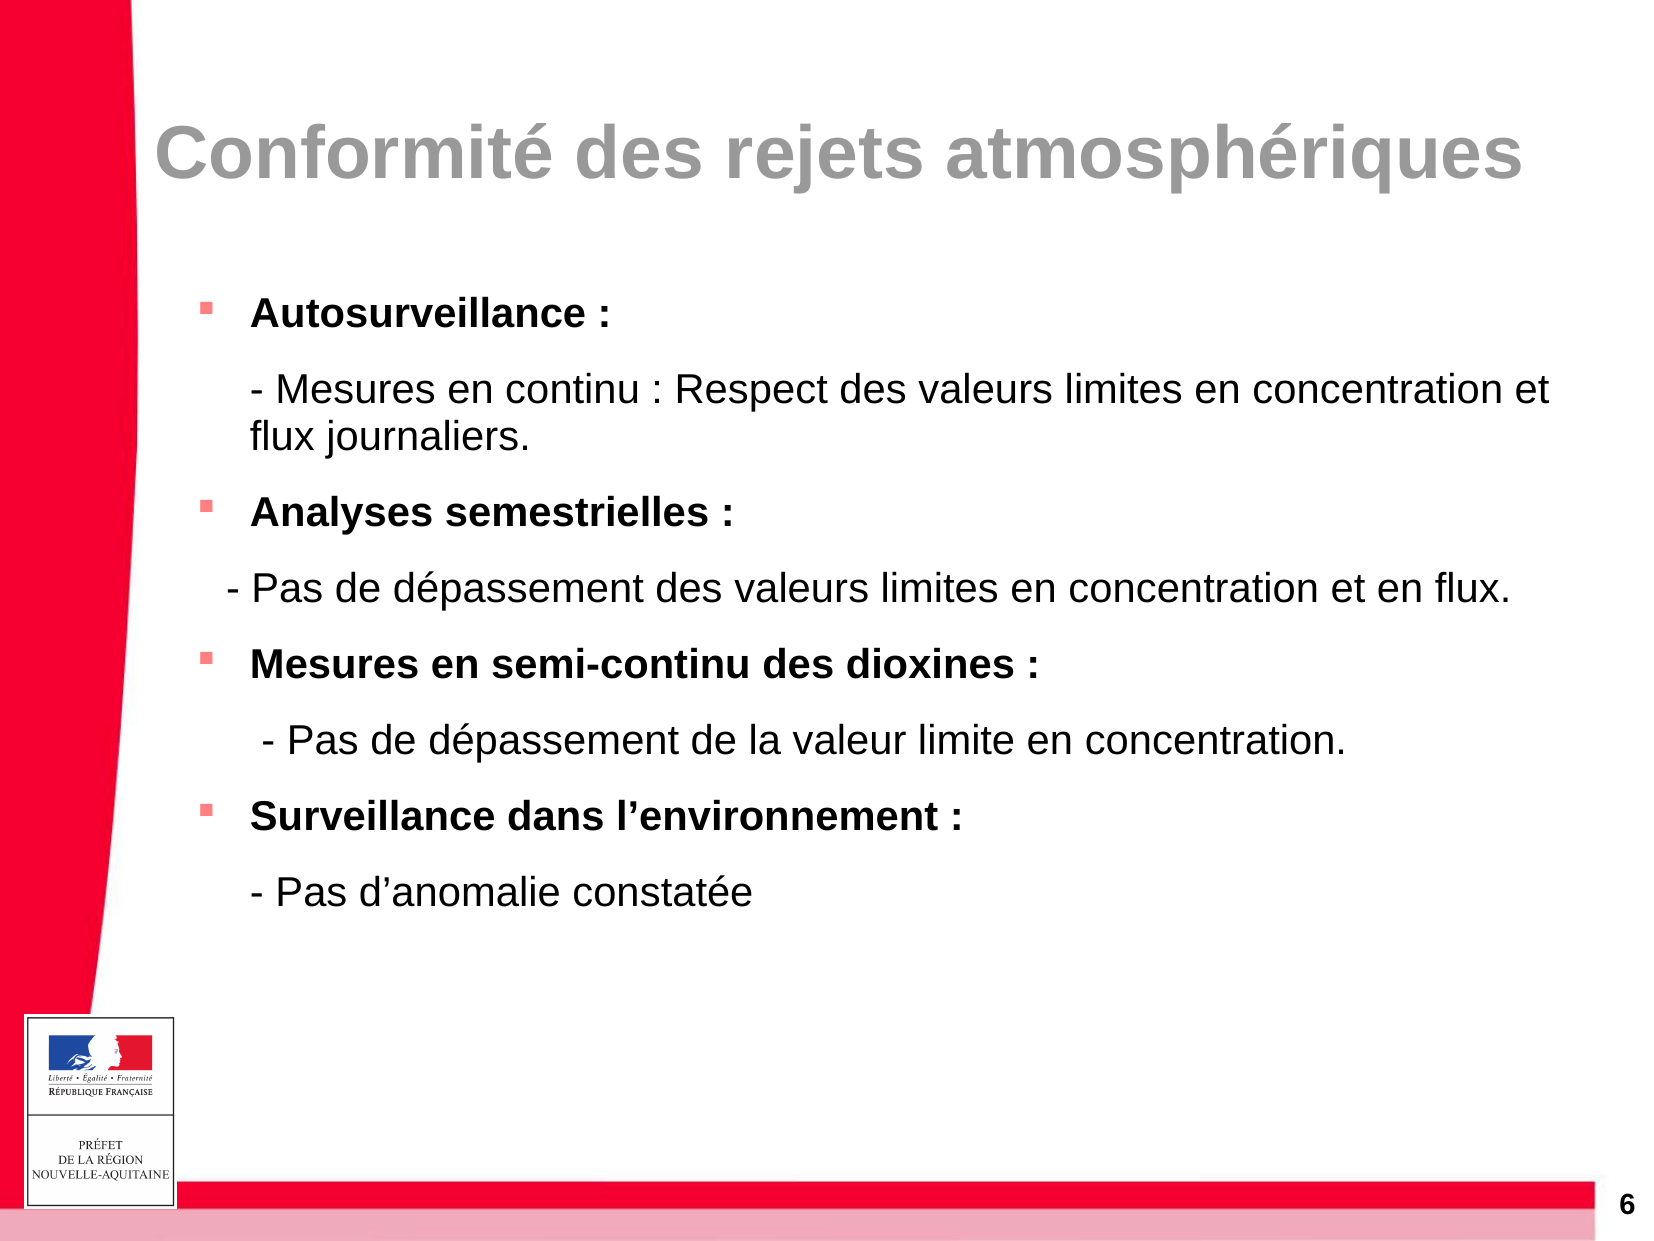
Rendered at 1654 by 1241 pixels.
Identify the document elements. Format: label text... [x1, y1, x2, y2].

picture [0, 0, 1654, 1241]
list Autosurveillance : - Mesures en continu : Respect des valeurs limites en concentration et flux journaliers. Analyses semestrielles : - Pas de dépassement des valeurs limites en concentration et en flux. Mesures en semi-continu des dioxines : - Pas de dépassement de la valeur limite en concentration. Surveillance dans l’environnement : - Pas d’anomalie constatée [179, 290, 1564, 1109]
title Conformité des rejets atmosphériques [82, 49, 1571, 257]
